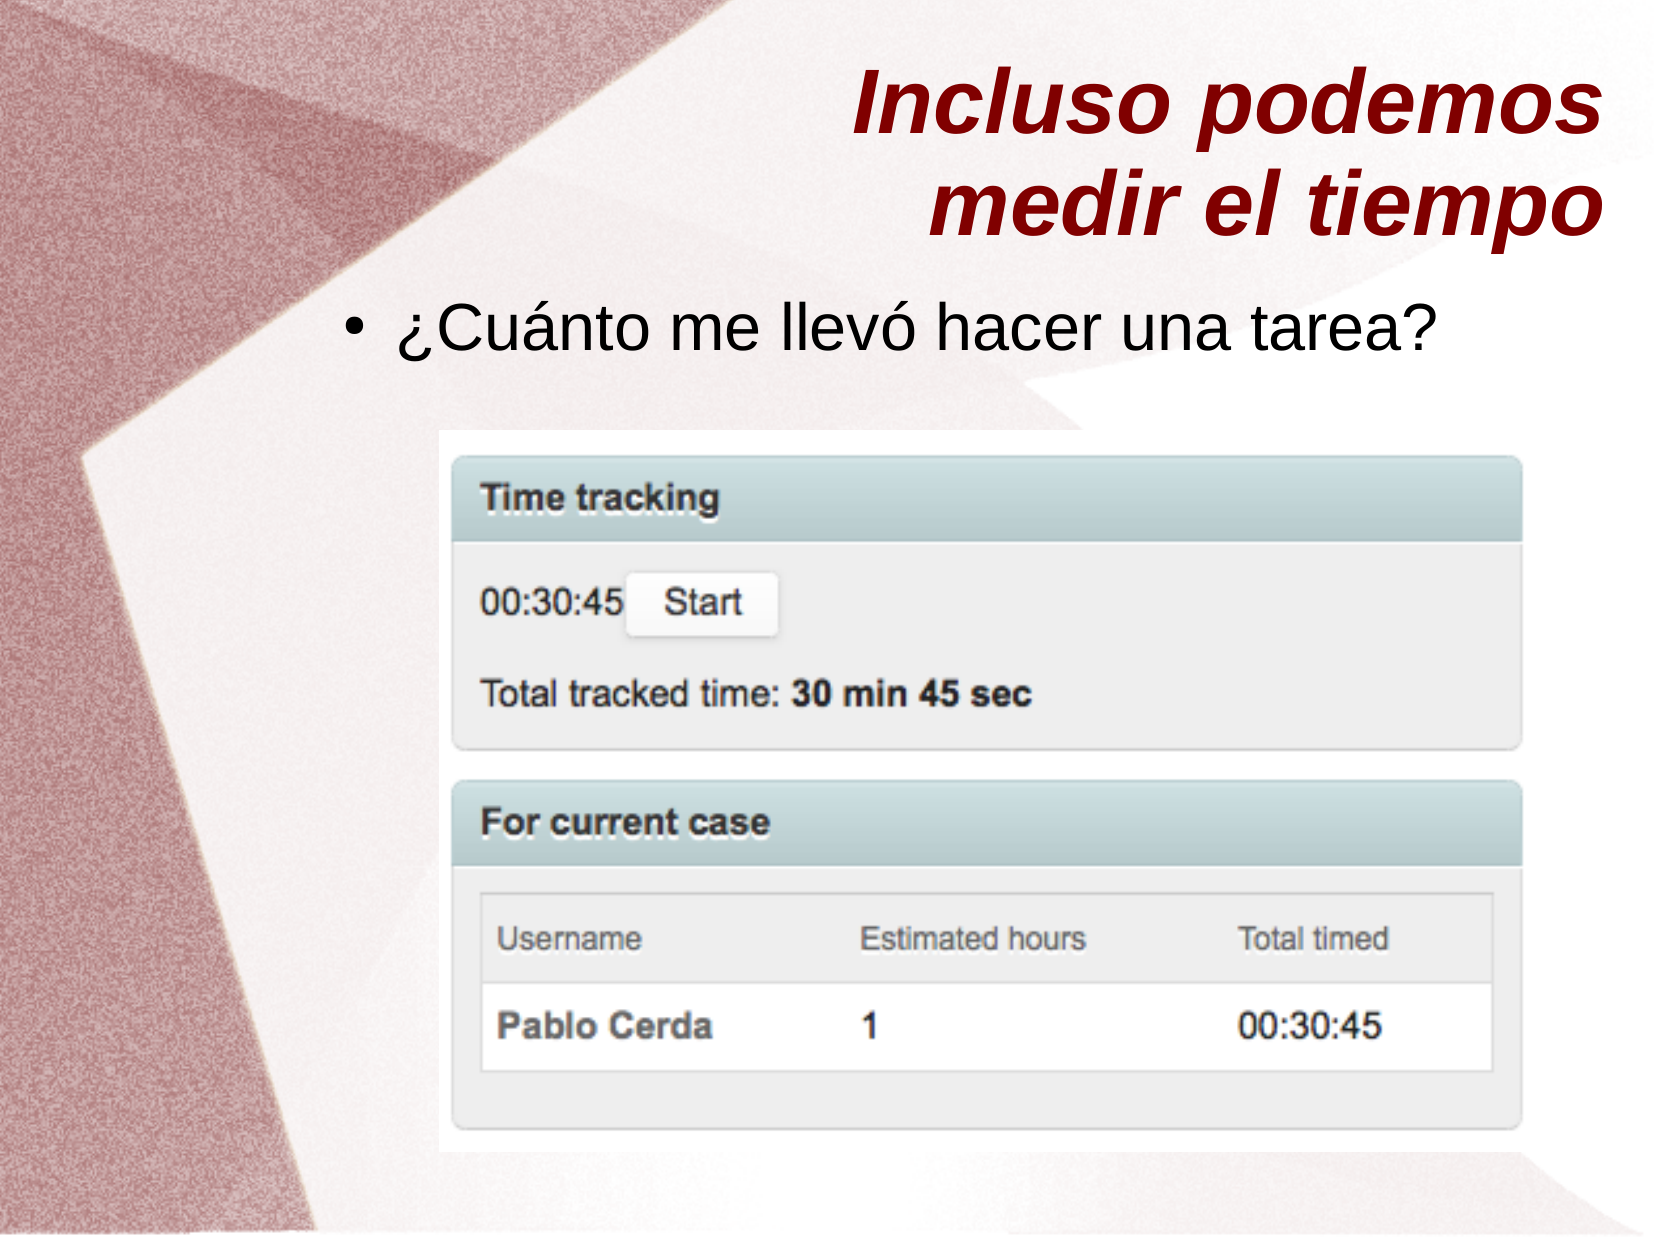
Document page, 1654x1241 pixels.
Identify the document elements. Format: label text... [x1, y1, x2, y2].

picture [0, 0, 1654, 1241]
title Incluso podemos medir el tiempo [596, 49, 1607, 257]
list ¿Cuánto me llevó hacer una tarea? [324, 290, 1601, 1241]
picture [439, 430, 1547, 1152]
